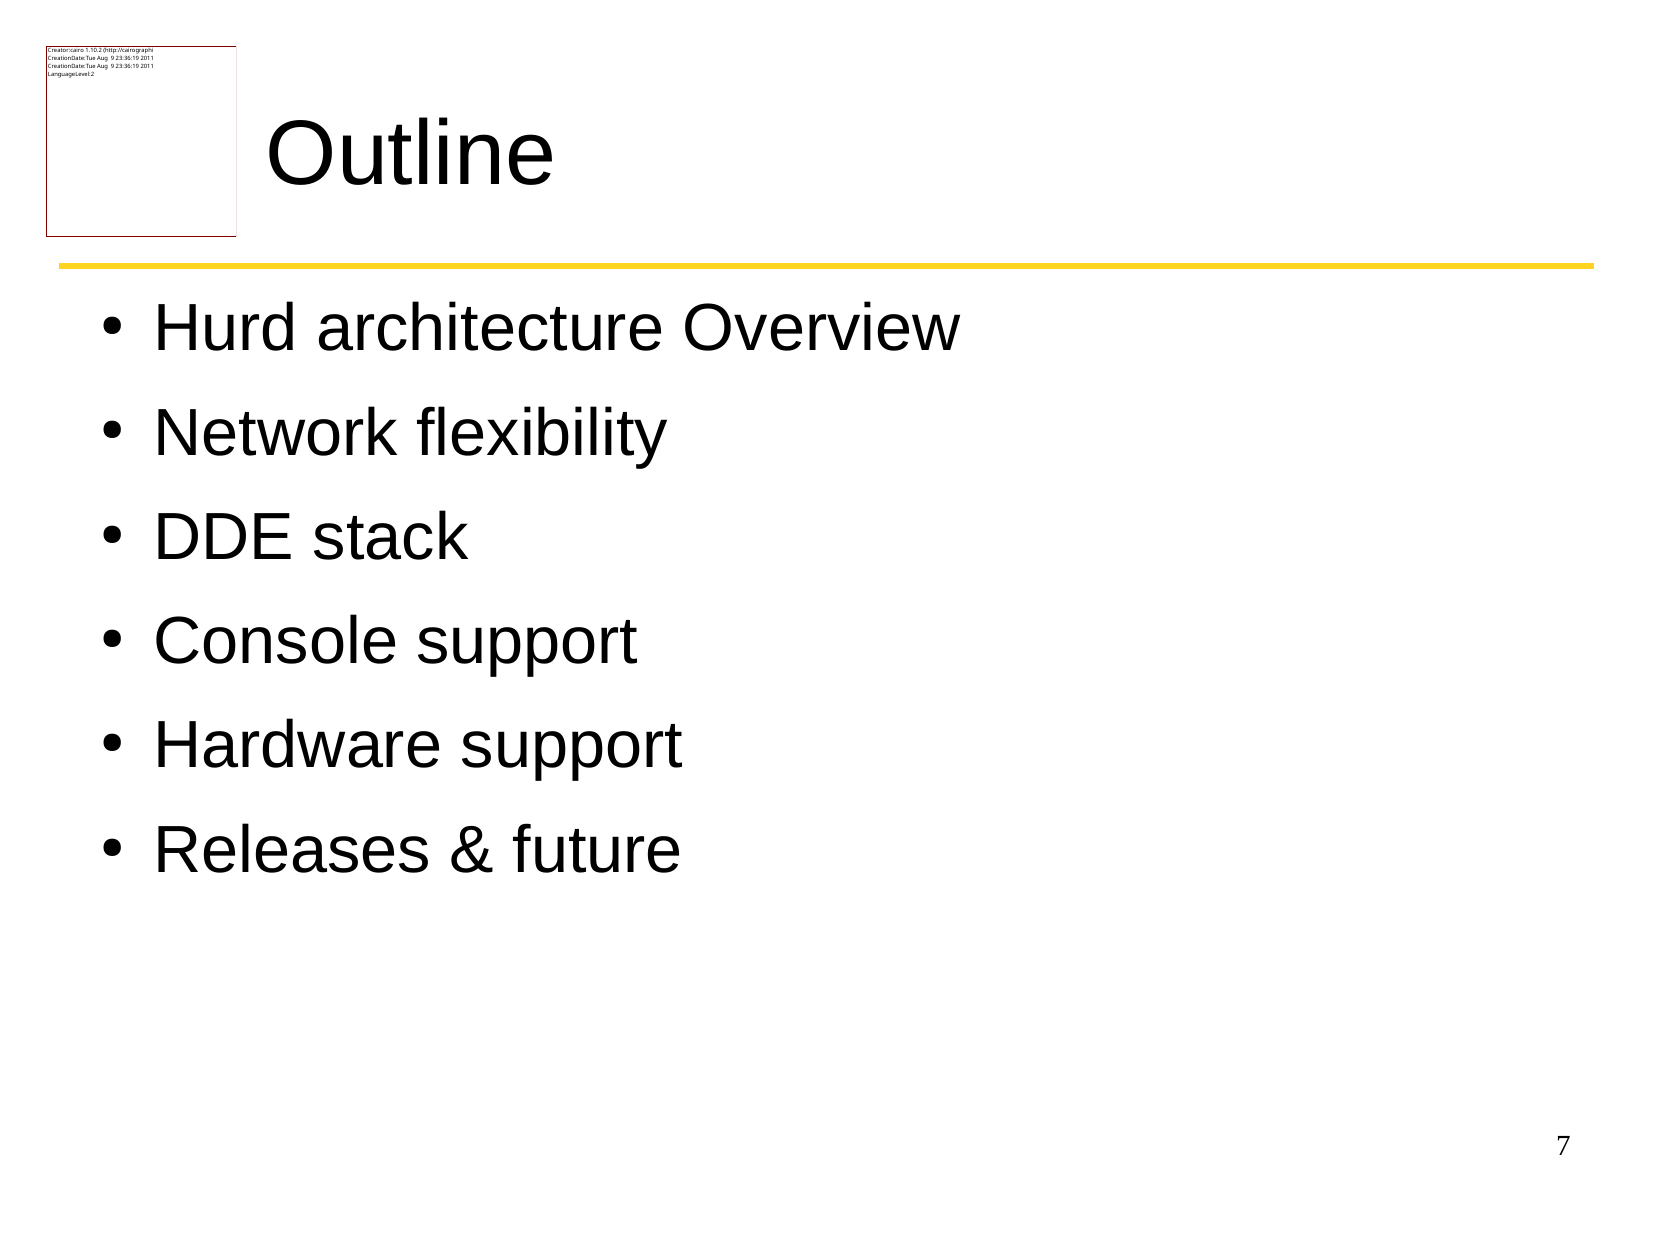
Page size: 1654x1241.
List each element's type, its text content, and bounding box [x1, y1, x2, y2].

list Hurd architecture Overview Network flexibility DDE stack Console support Hardware support Releases & future [82, 290, 1571, 1109]
title Outline [265, 49, 1571, 257]
